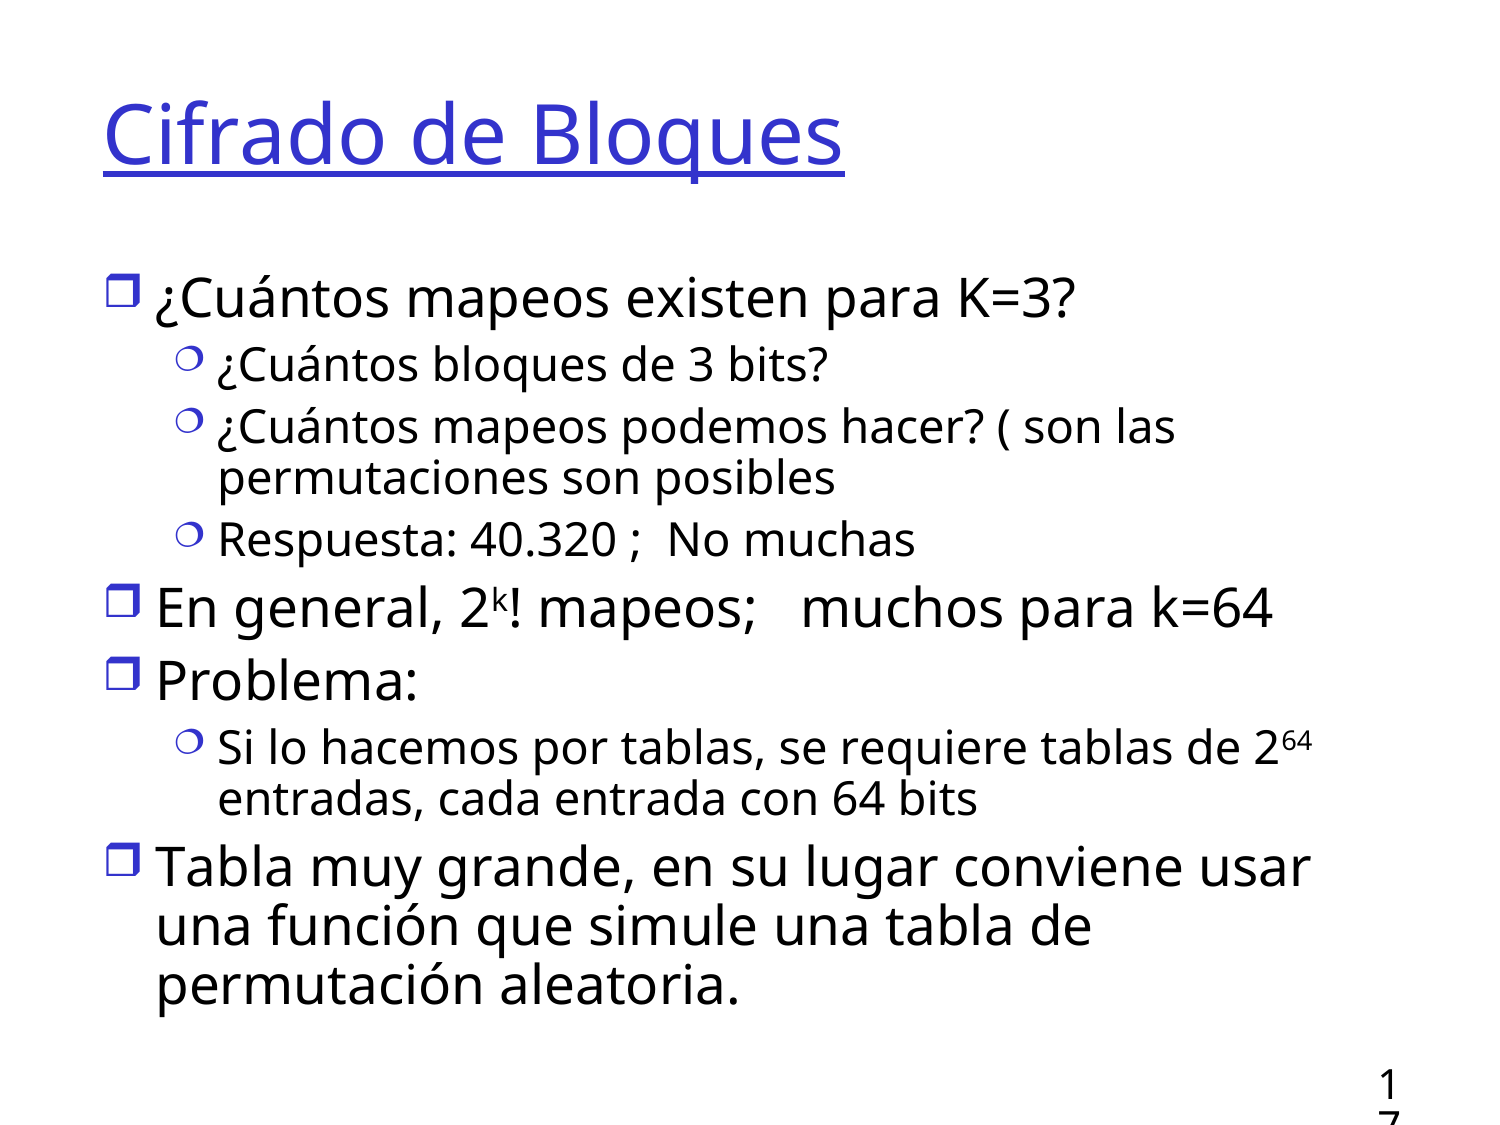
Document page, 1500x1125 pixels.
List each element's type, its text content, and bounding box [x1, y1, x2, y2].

list ¿Cuántos mapeos existen para K=3? ¿Cuántos bloques de 3 bits? ¿Cuántos mapeos podemos hacer? ( son las permutaciones son posibles Respuesta: 40.320 ; No muchas En general, 2k! mapeos; muchos para k=64 Problema: Si lo hacemos por tablas, se requiere tablas de 264 entradas, cada entrada con 64 bits Tabla muy grande, en su lugar conviene usar una función que simule una tabla de permutación aleatoria. [87, 262, 1435, 1026]
title Cifrado de Bloques [87, 37, 1363, 225]
